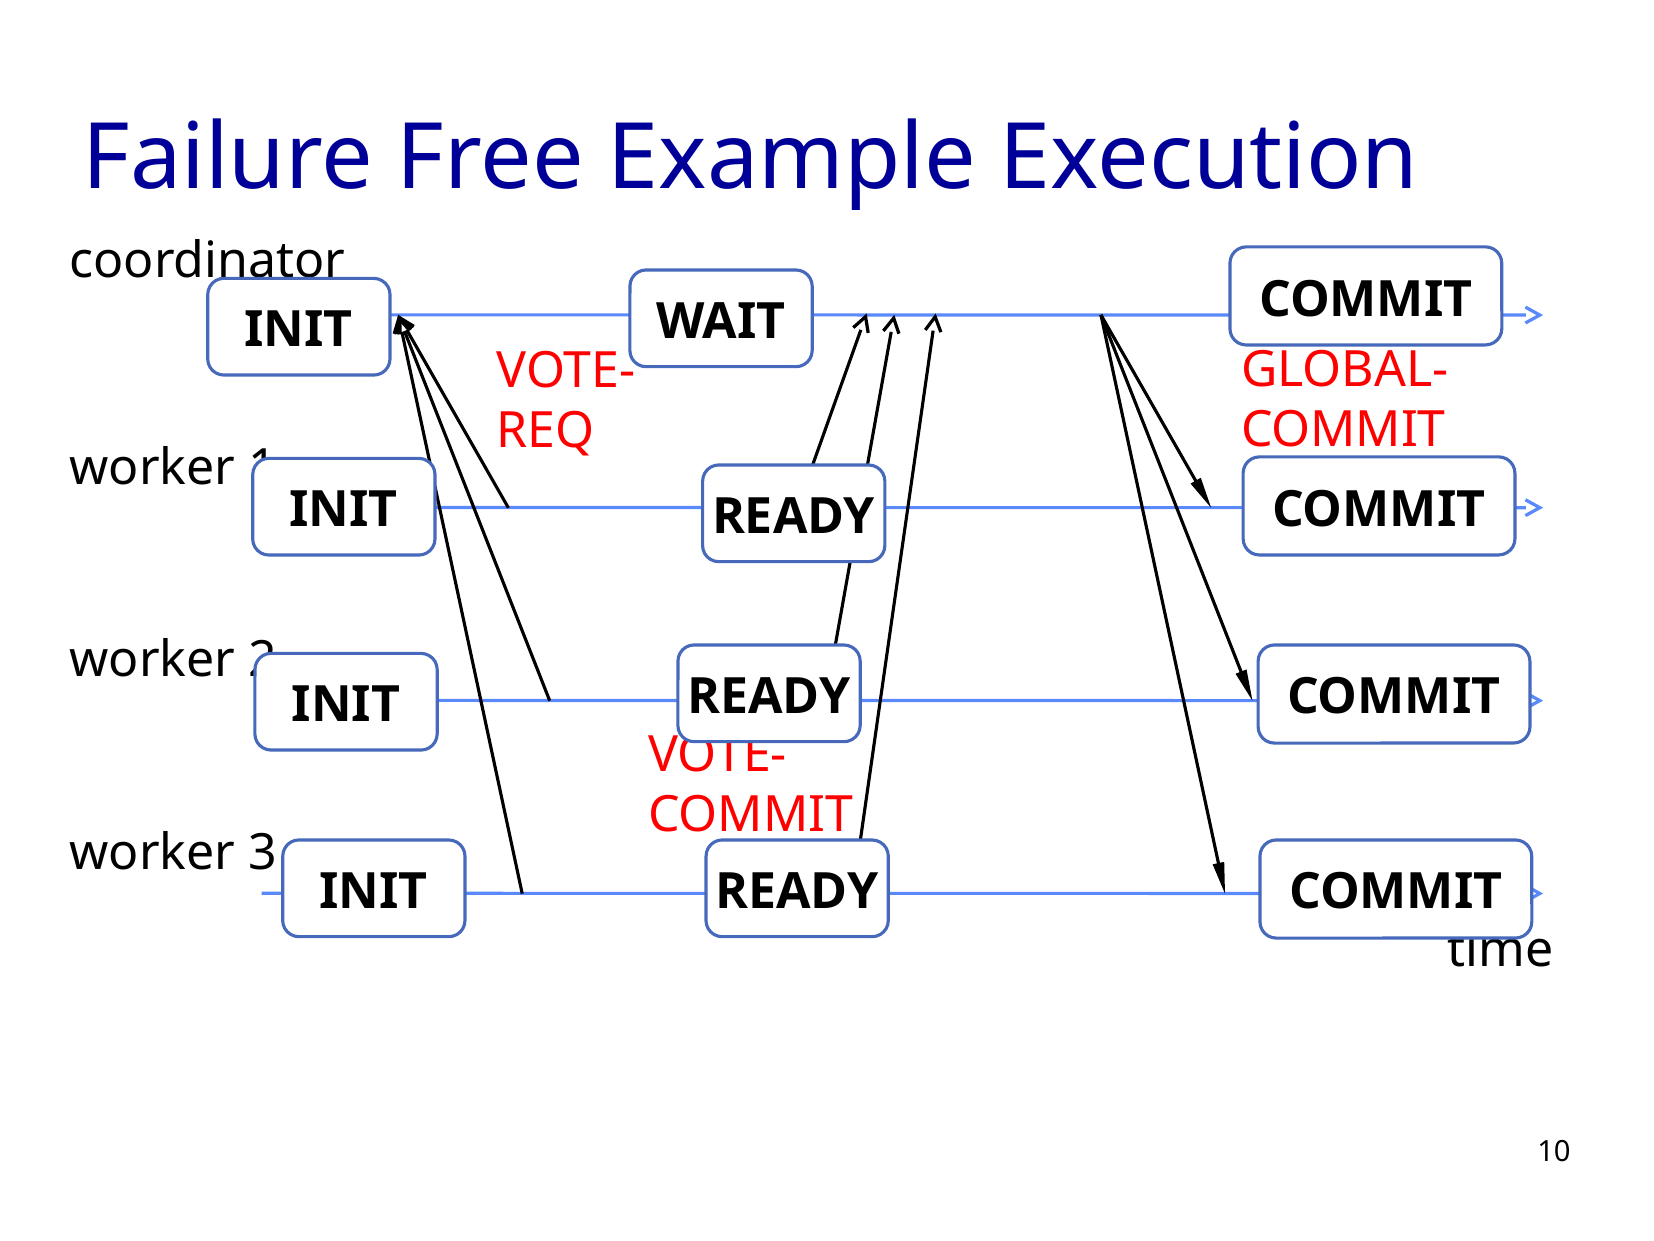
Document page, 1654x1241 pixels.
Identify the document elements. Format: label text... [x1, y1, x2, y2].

text_box INIT [254, 653, 438, 751]
text_box worker 1 [55, 427, 345, 502]
text_box worker 2 [55, 619, 360, 694]
text_box READY [706, 839, 889, 937]
text_box time [1432, 909, 1585, 985]
text_box INIT [282, 839, 466, 937]
title Failure Free Example Execution [82, 49, 1571, 257]
text_box READY [677, 644, 861, 742]
text_box VOTE-COMMIT [685, 742, 708, 768]
text_box COMMIT [1229, 246, 1502, 346]
text_box GLOBAL-COMMIT [1226, 328, 1502, 464]
text_box VOTE-REQ [482, 330, 703, 466]
text_box COMMIT [1243, 456, 1516, 556]
text_box worker 3 [55, 812, 345, 887]
text_box INIT [207, 278, 391, 376]
text_box READY [702, 464, 885, 562]
text_box coordinator [55, 220, 450, 296]
text_box INIT [252, 458, 436, 556]
text_box coordinator [301, 253, 317, 274]
text_box COMMIT [1259, 839, 1532, 939]
text_box VOTE-COMMIT [633, 714, 896, 850]
text_box WAIT [629, 269, 813, 367]
text_box COMMIT [1258, 644, 1531, 744]
